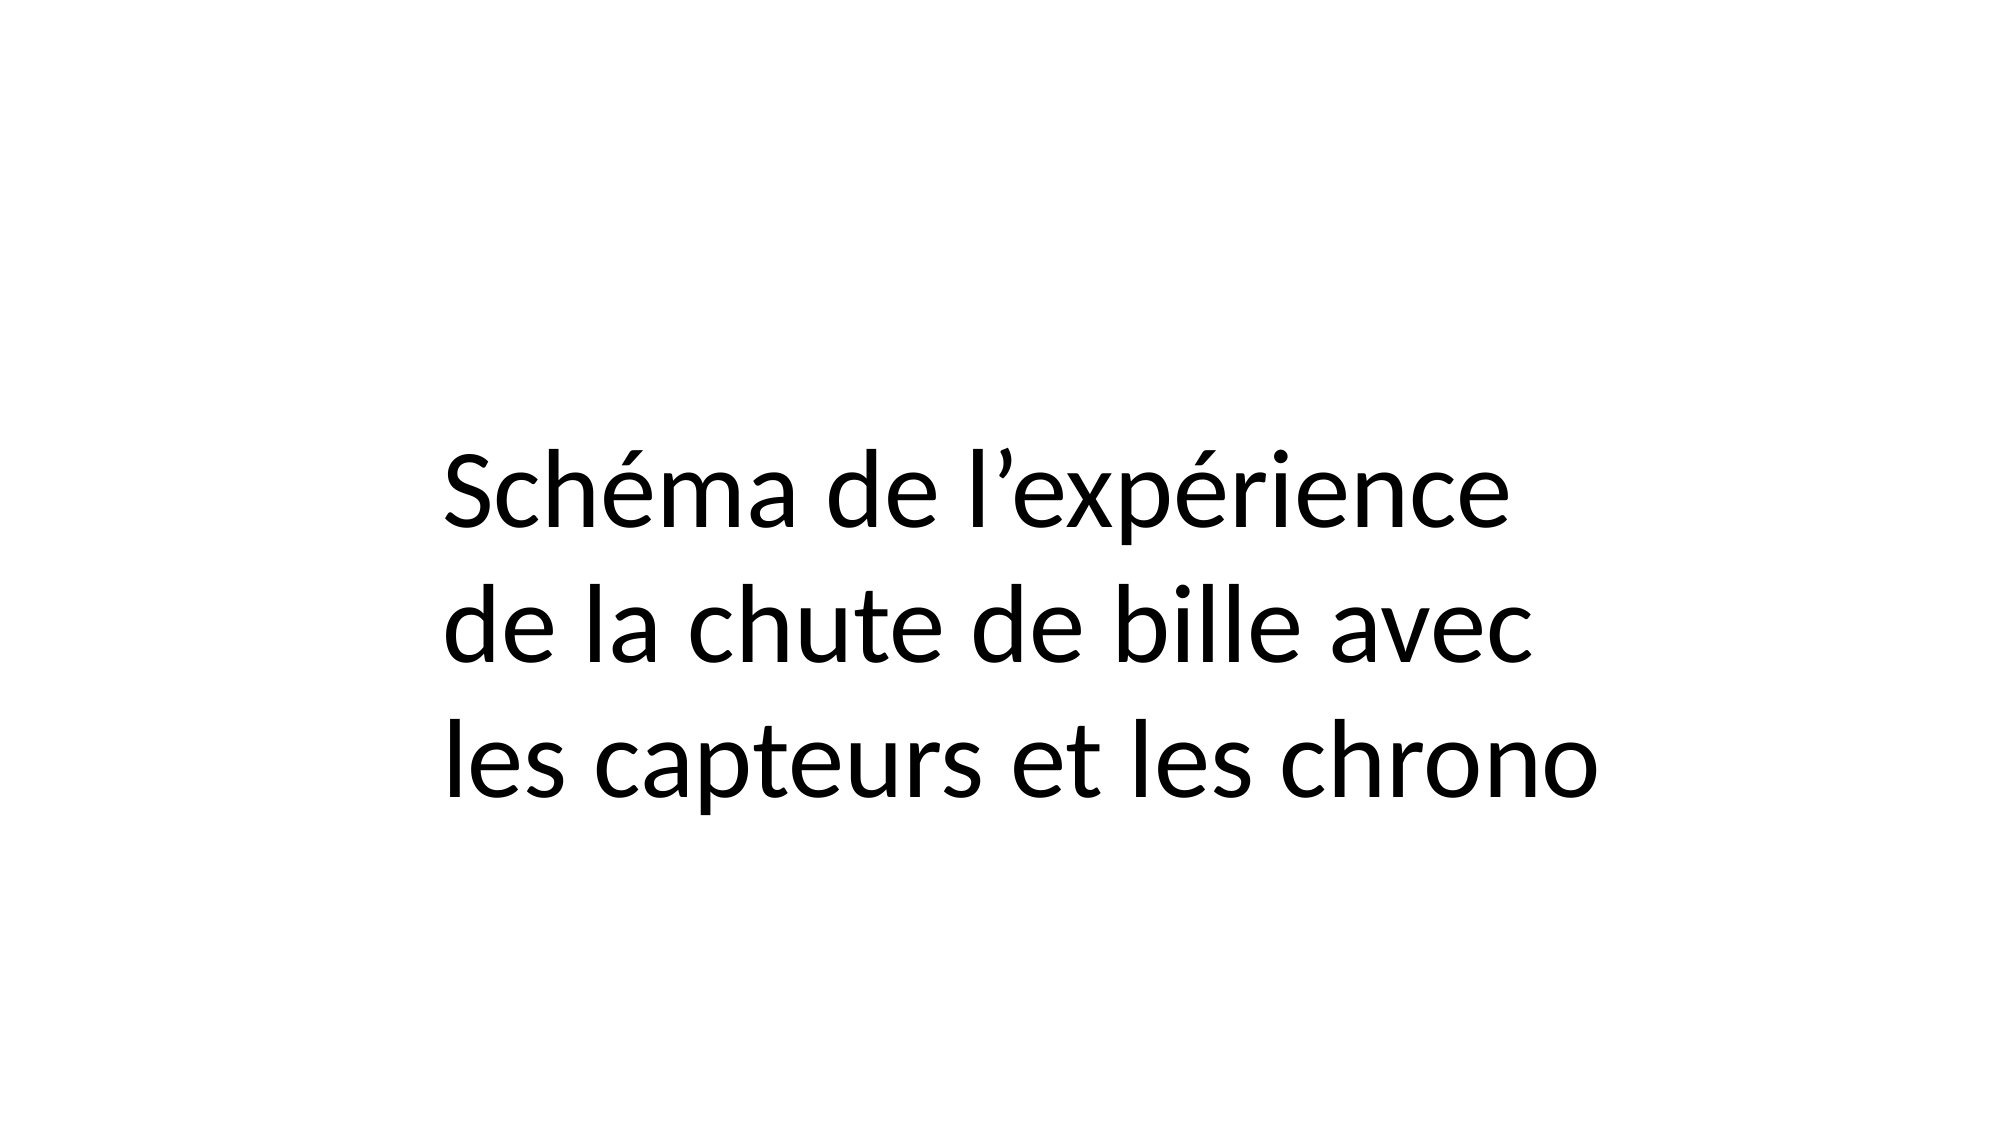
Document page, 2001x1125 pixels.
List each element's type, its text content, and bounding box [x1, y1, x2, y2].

text_box Schéma de l’expérience de la chute de bille avec les capteurs et les chrono [427, 407, 1659, 828]
